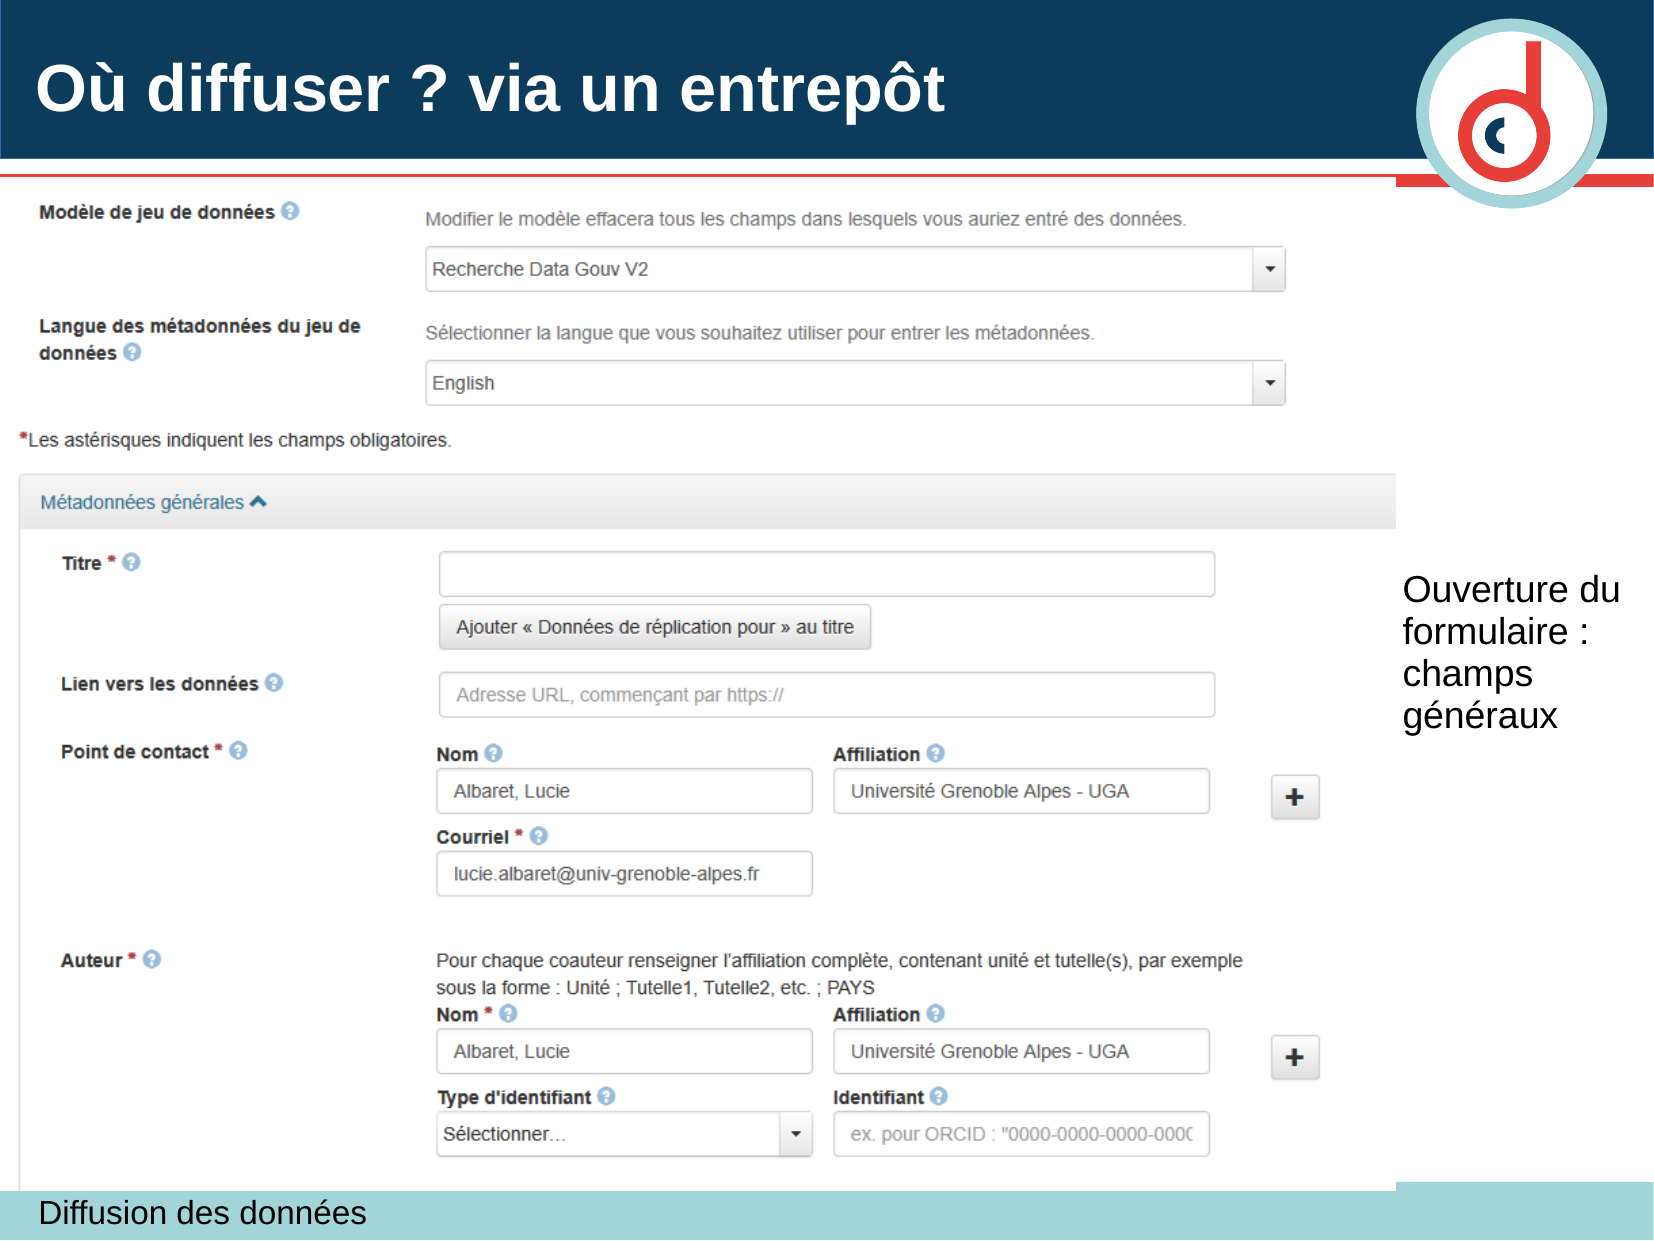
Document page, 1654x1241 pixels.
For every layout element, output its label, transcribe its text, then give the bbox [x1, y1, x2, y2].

picture [0, 177, 1396, 1191]
title Où diffuser ? via un entrepôt [35, 11, 1430, 159]
text_box Ouverture du formulaire : champs généraux [1387, 561, 1654, 786]
text_box Diffusion des données [23, 1191, 621, 1241]
